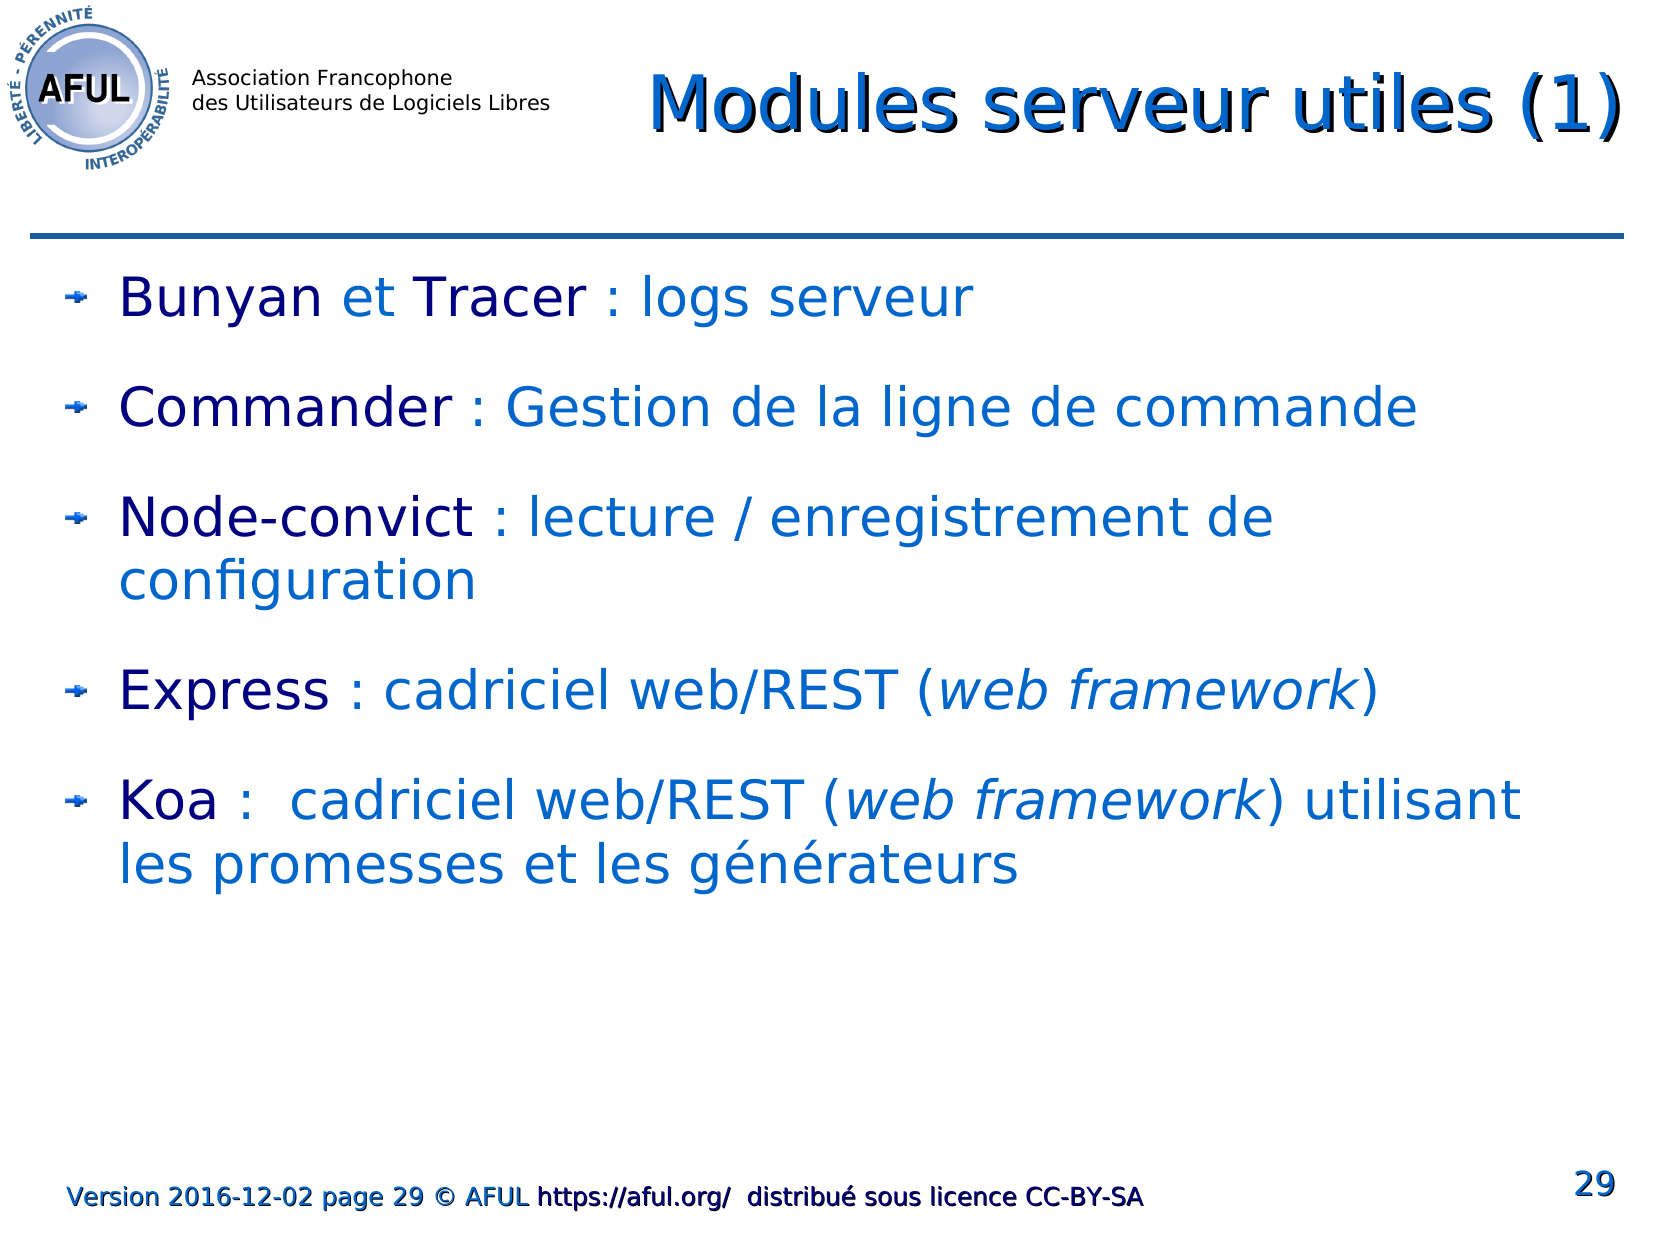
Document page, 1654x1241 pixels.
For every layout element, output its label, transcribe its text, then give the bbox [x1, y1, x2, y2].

picture [0, 0, 178, 178]
title Modules serveur utiles (1) [501, 0, 1625, 207]
list Bunyan et Tracer : logs serveur Commander : Gestion de la ligne de commande Node-convict : lecture / enregistrement de configuration Express : cadriciel web/REST (web framework) Koa : cadriciel web/REST (web framework) utilisant les promesses et les générateurs [47, 265, 1595, 1211]
